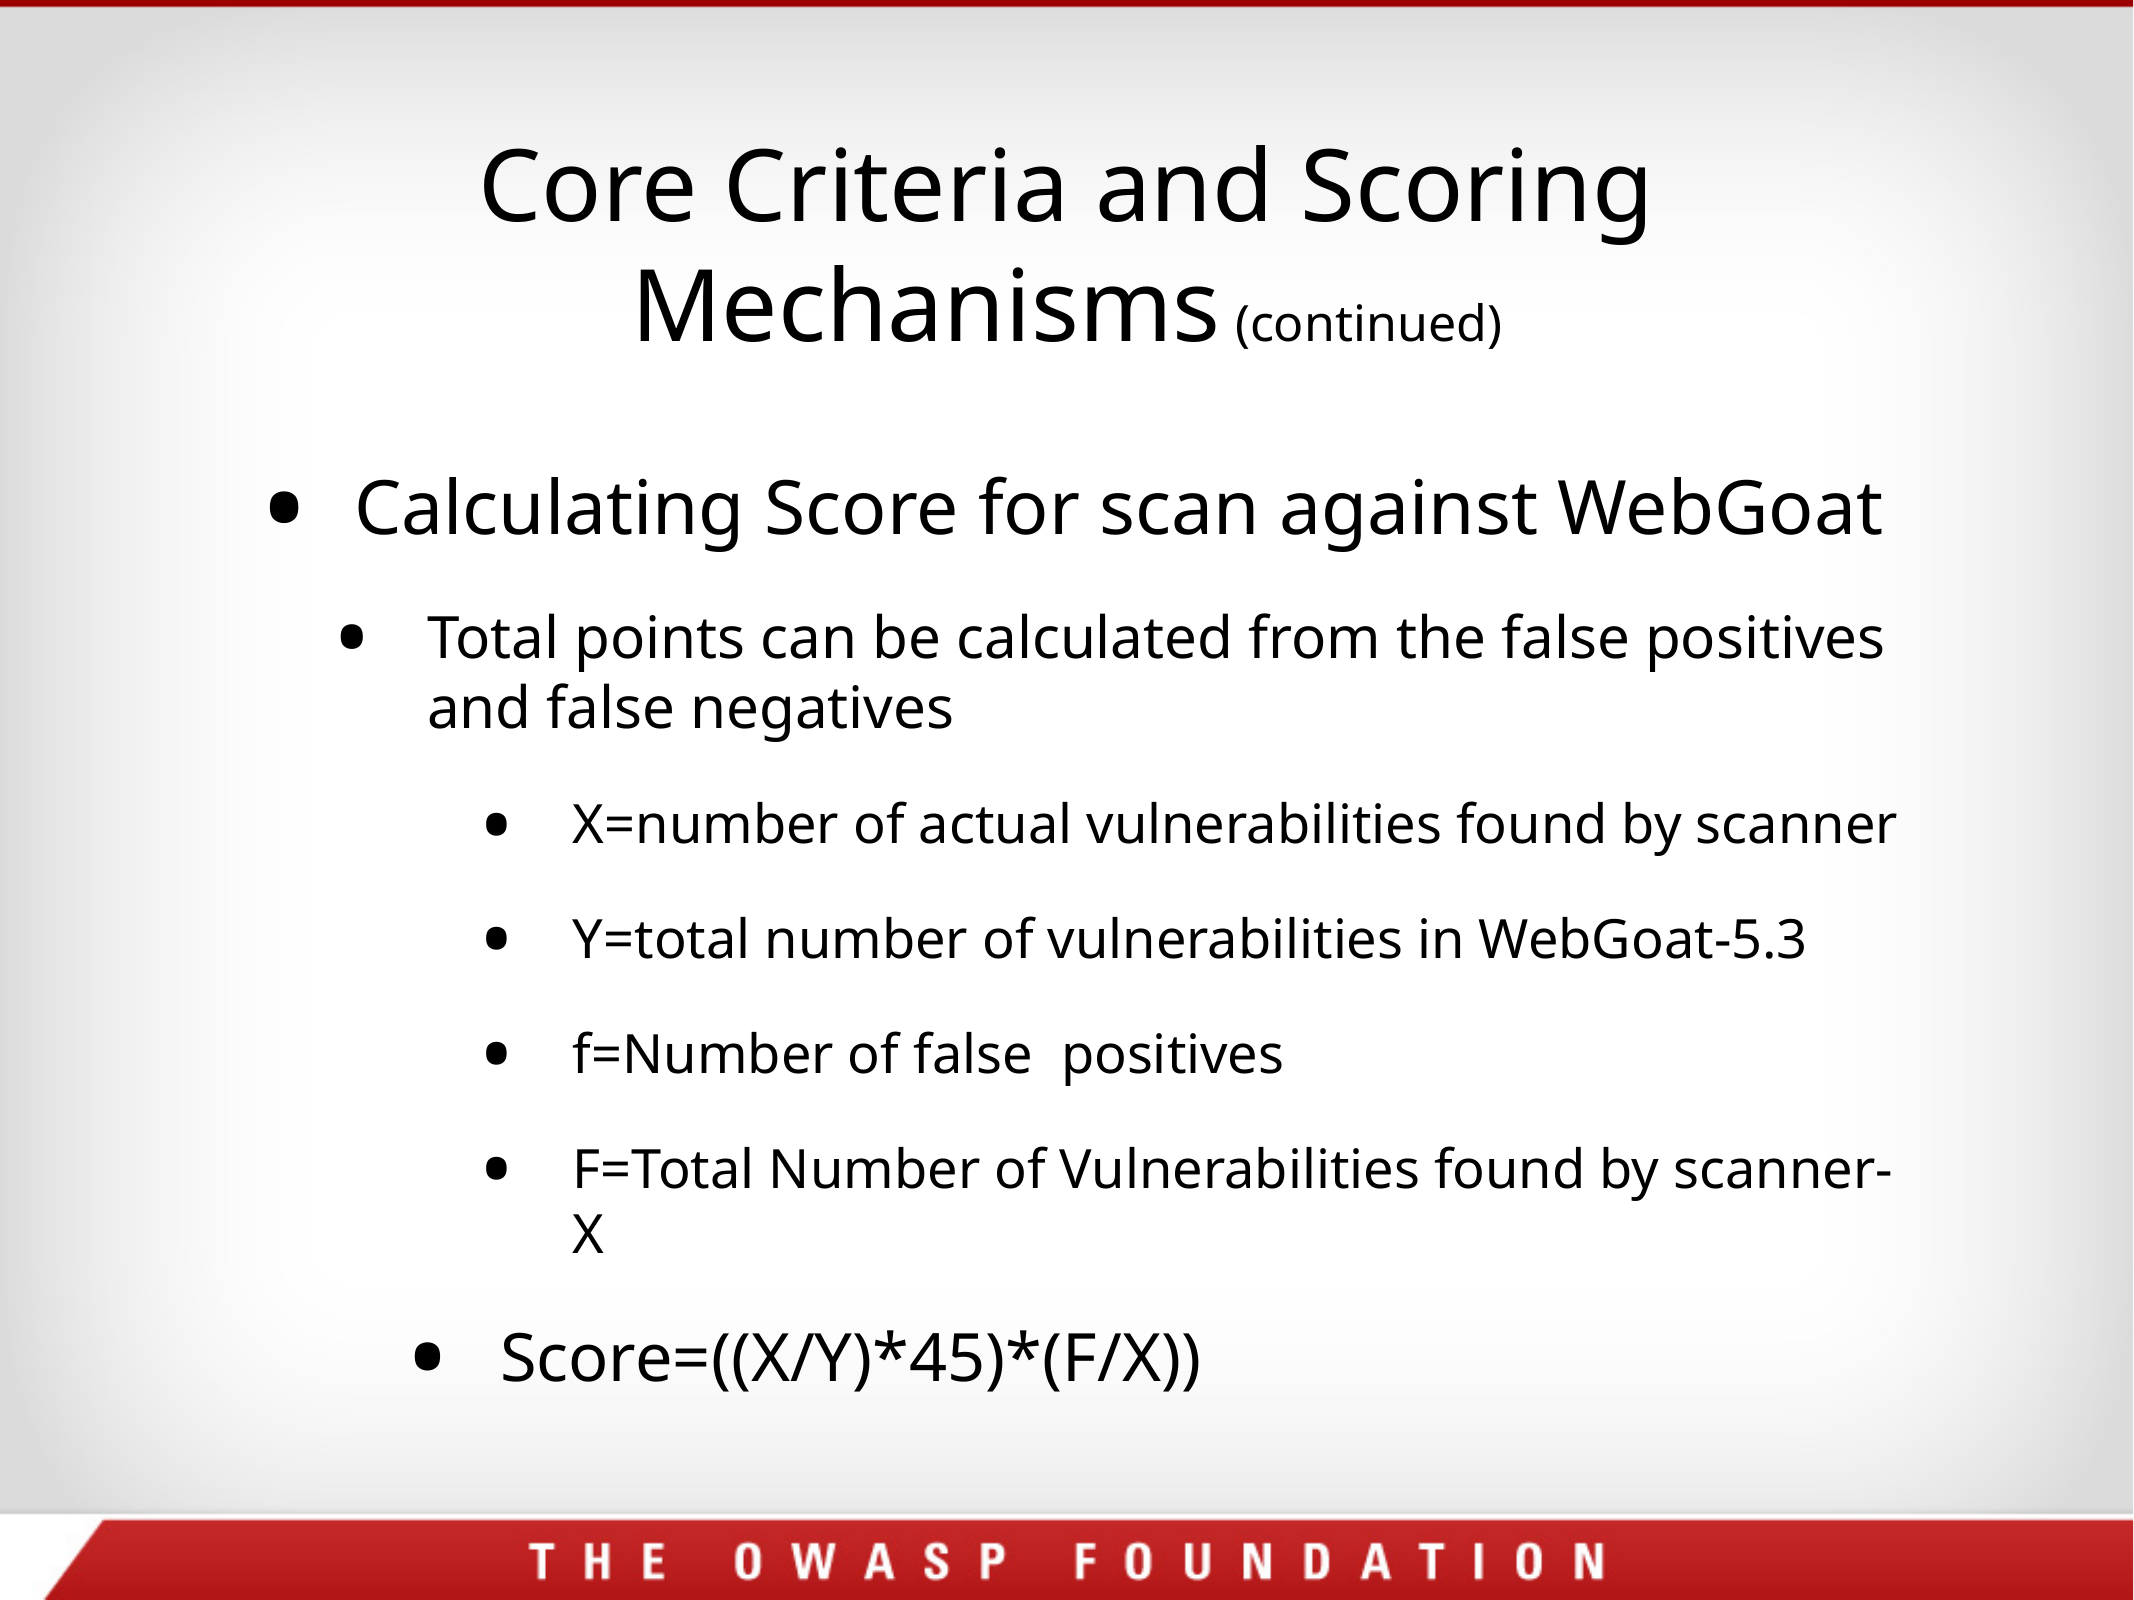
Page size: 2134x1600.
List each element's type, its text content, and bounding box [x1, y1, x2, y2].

list Calculating Score for scan against WebGoat Total points can be calculated from the false positives and false negatives X=number of actual vulnerabilities found by scanner Y=total number of vulnerabilities in WebGoat-5.3 f=Number of false positives F=Total Number of Vulnerabilities found by scanner-X Score=((X/Y)*45)*(F/X)) [208, 454, 1925, 1510]
title Core Criteria and Scoring Mechanisms (continued) [208, 22, 1925, 454]
picture [0, 0, 2134, 1600]
